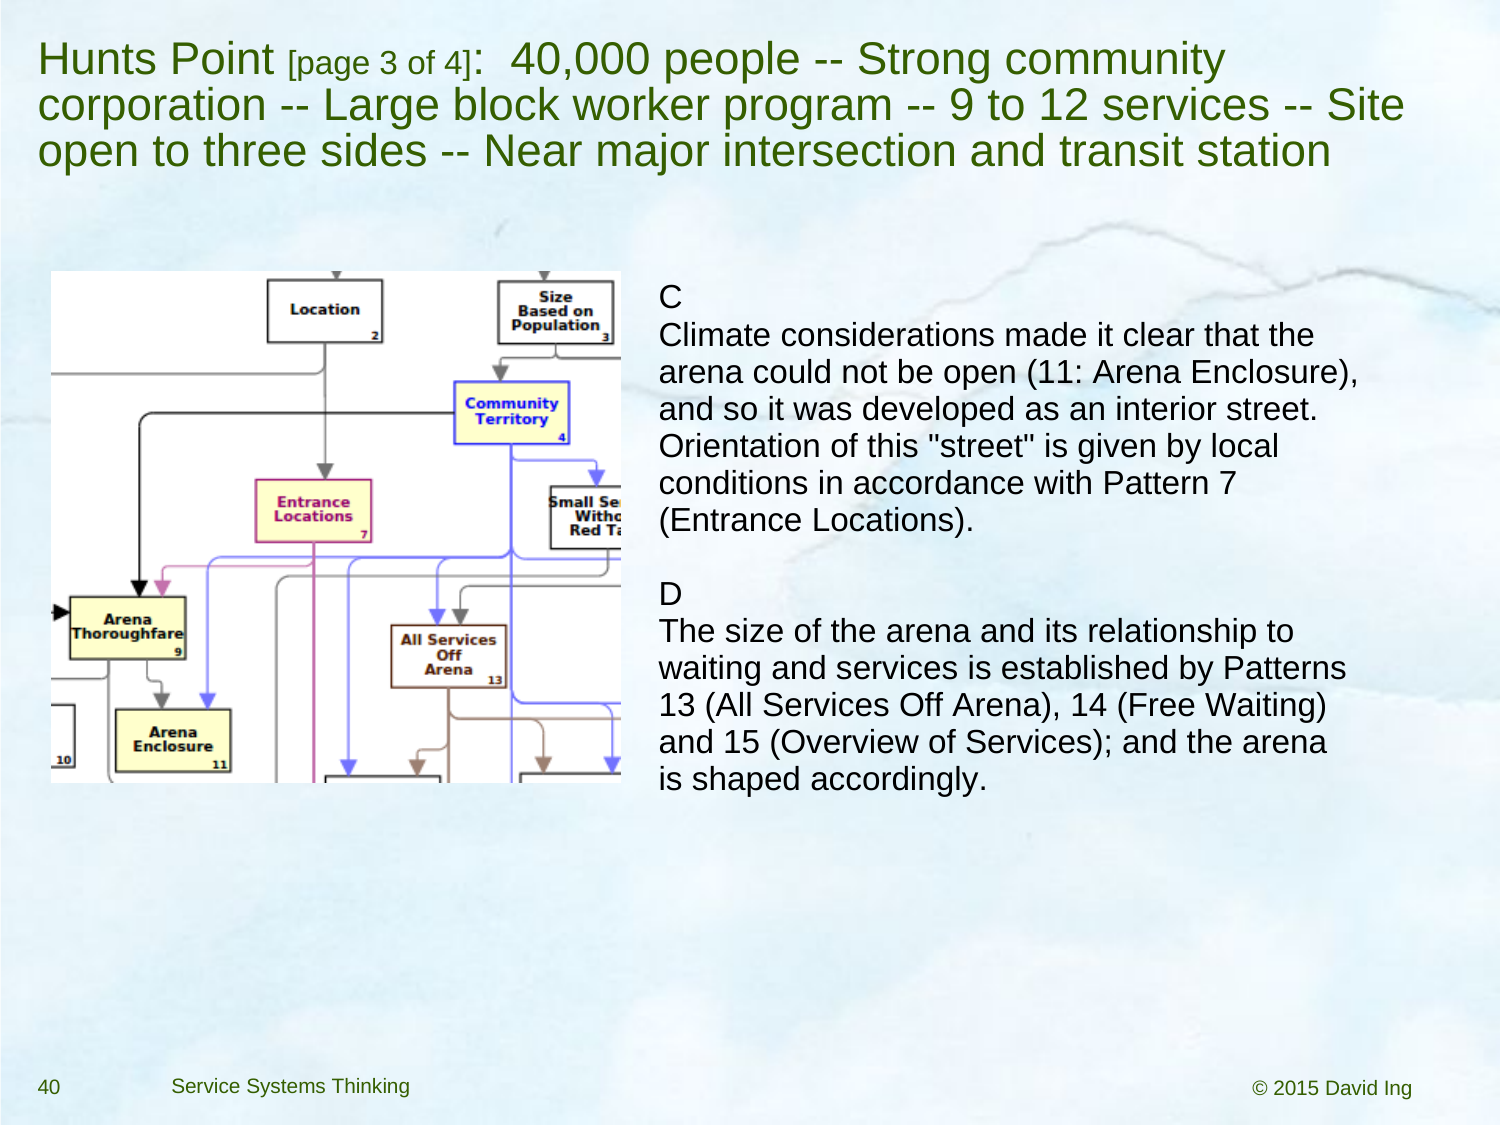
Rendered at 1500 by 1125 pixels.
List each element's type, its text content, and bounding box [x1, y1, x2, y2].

picture [0, 0, 1500, 1125]
text_box C Climate considerations made it clear that the arena could not be open (11: Arena Enclosure), and so it was developed as an interior street. Orientation of this "street" is given by local conditions in accordance with Pattern 7 (Entrance Locations). D The size of the arena and its relationship to waiting and services is established by Patterns 13 (All Services Off Arena), 14 (Free Waiting) and 15 (Overview of Services); and the arena is shaped accordingly. [643, 271, 1376, 815]
title Hunts Point [page 3 of 4]: 40,000 people -- Strong community corporation -- Large block worker program -- 9 to 12 services -- Site open to three sides -- Near major intersection and transit station [37, 37, 1463, 182]
